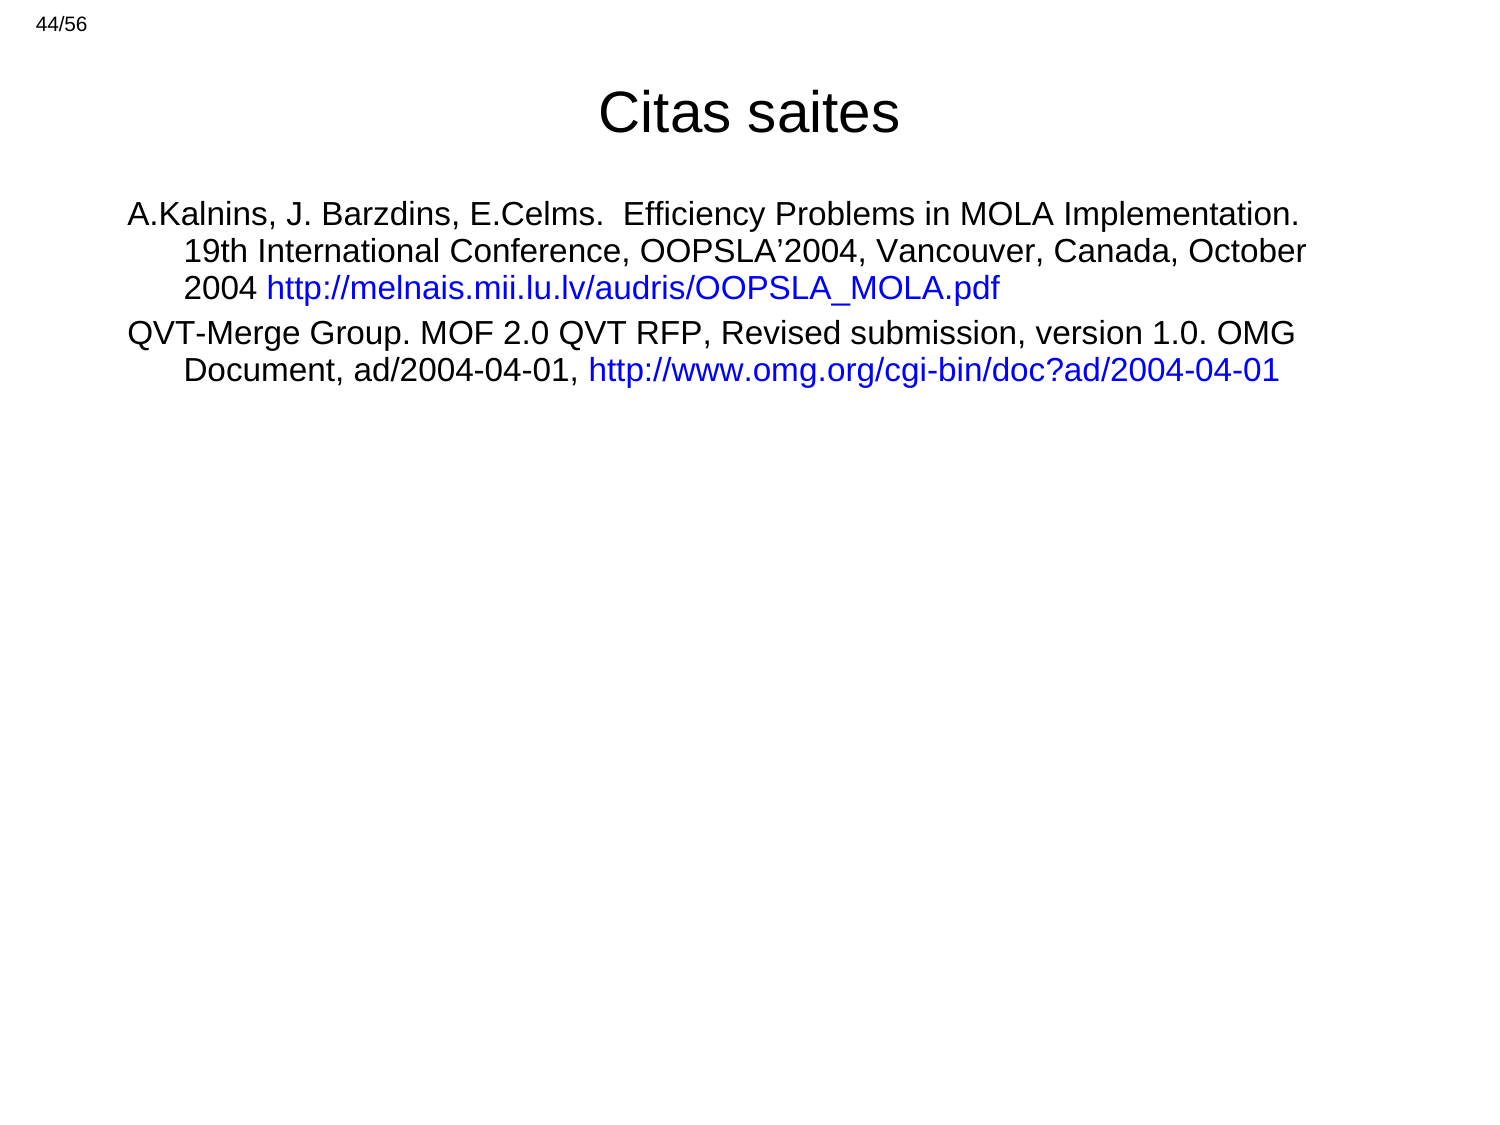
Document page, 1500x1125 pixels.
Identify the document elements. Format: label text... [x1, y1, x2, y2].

list A.Kalnins, J. Barzdins, E.Celms. Efficiency Problems in MOLA Implementation. 19th International Conference, OOPSLA’2004, Vancouver, Canada, October 2004 http://melnais.mii.lu.lv/audris/OOPSLA_MOLA.pdf QVT-Merge Group. MOF 2.0 QVT RFP, Revised submission, version 1.0. OMG Document, ad/2004-04-01, http://www.omg.org/cgi-bin/doc?ad/2004-04-01 [112, 187, 1388, 1001]
title Citas saites [112, 62, 1388, 163]
